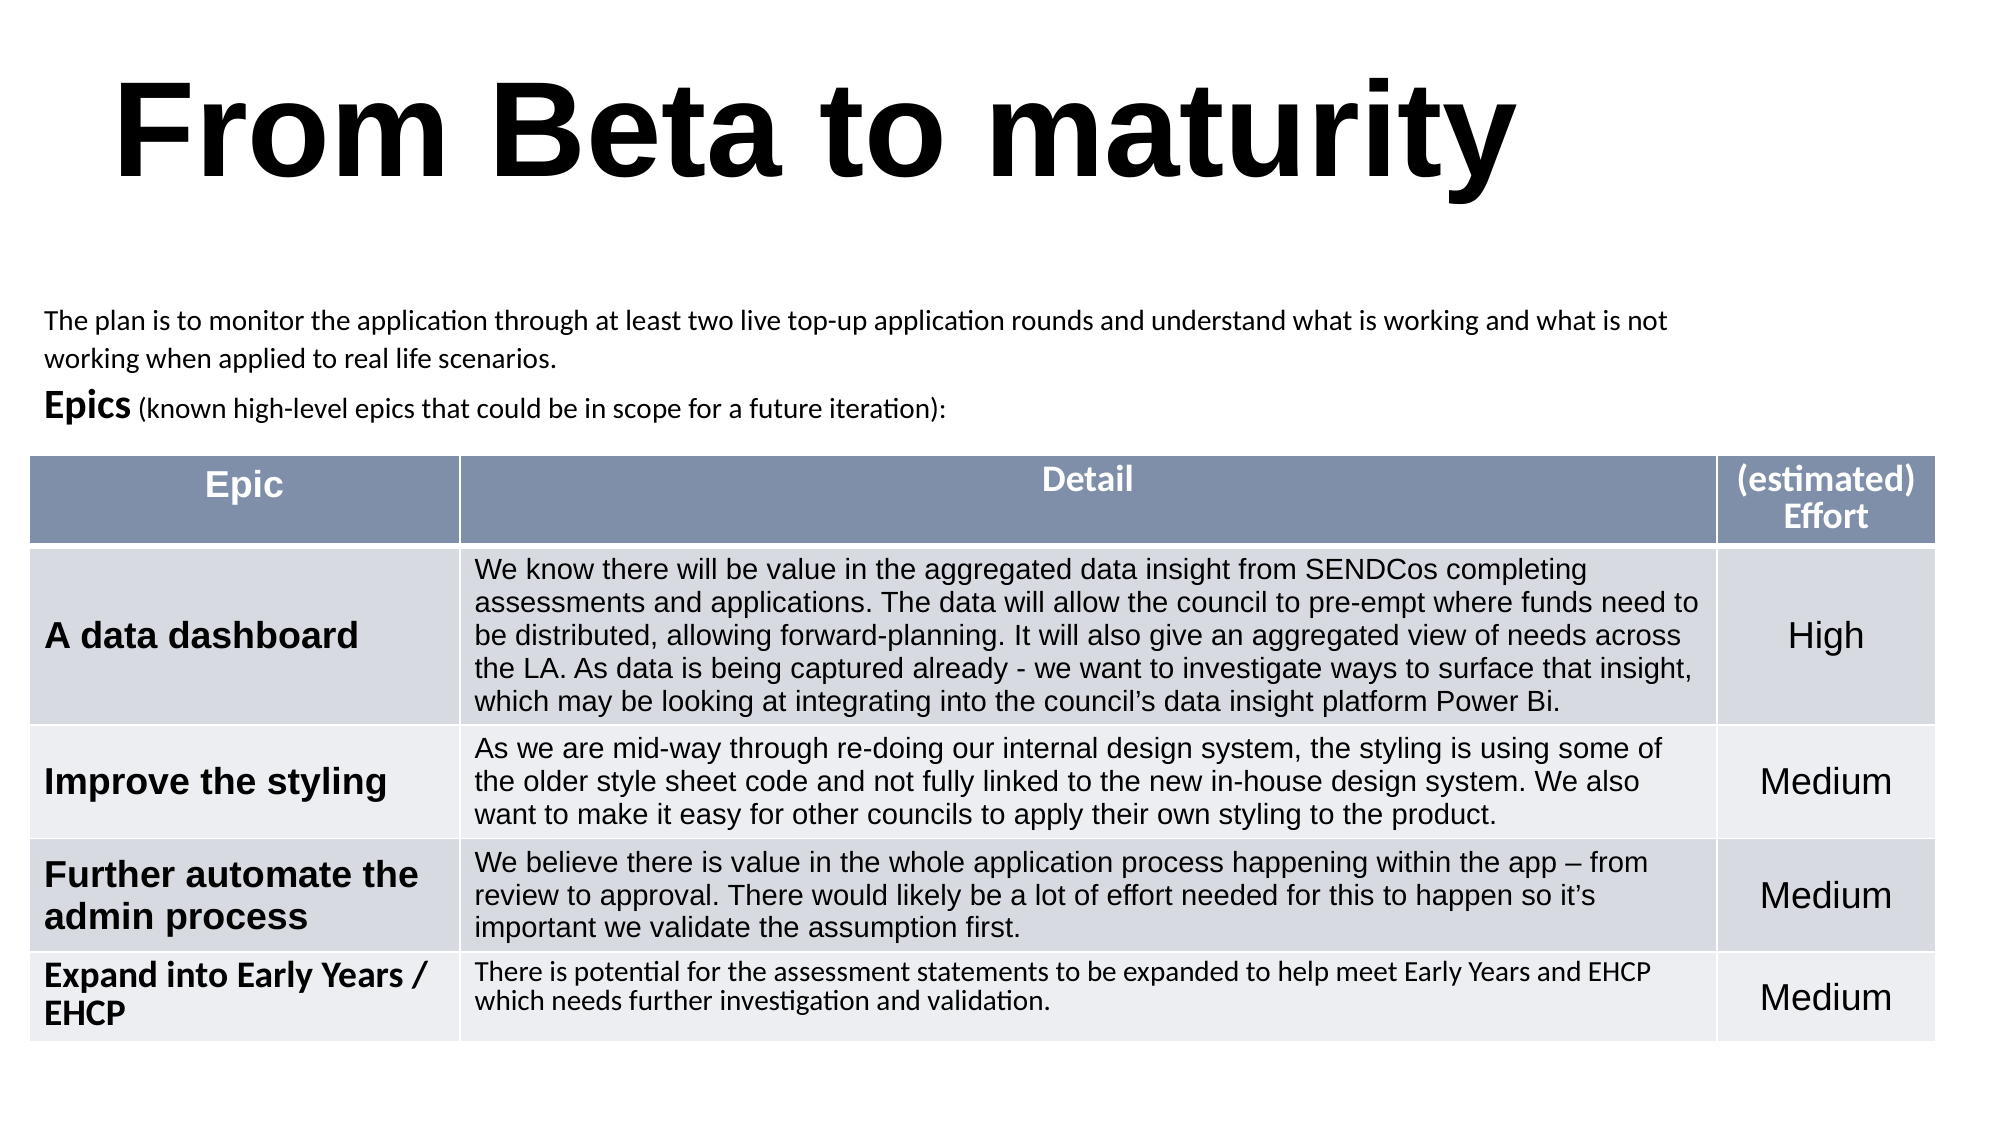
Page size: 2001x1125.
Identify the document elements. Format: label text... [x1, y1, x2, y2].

table_cell Improve the styling [30, 726, 459, 838]
table_cell We know there will be value in the aggregated data insight from SENDCos completing assessments and applications. The data will allow the council to pre-empt where funds need to be distributed, allowing forward-planning. It will also give an aggregated view of needs across the LA. As data is being captured already - we want to investigate ways to surface that insight, which may be looking at integrating into the council’s data insight platform Power Bi. [461, 549, 1716, 724]
table_cell High [1718, 549, 1935, 724]
table_header (estimated)Effort [1718, 456, 1935, 543]
table_cell Medium [1718, 839, 1935, 951]
title From Beta to maturity [0, 0, 1633, 266]
table_cell Medium [1718, 726, 1935, 838]
table_cell As we are mid-way through re-doing our internal design system, the styling is using some of the older style sheet code and not fully linked to the new in-house design system. We also want to make it easy for other councils to apply their own styling to the product. [461, 726, 1716, 838]
table_cell A data dashboard [30, 549, 459, 724]
table_cell Expand into Early Years / EHCP [30, 953, 459, 1041]
table_cell Further automate the admin process [30, 839, 459, 951]
table_cell There is potential for the assessment statements to be expanded to help meet Early Years and EHCP which needs further investigation and validation. [461, 953, 1716, 1041]
table_cell Medium [1718, 953, 1935, 1041]
table_header Detail [461, 456, 1716, 543]
table_cell We believe there is value in the whole application process happening within the app – from review to approval. There would likely be a lot of effort needed for this to happen so it’s important we validate the assumption first. [461, 839, 1716, 951]
list The plan is to monitor the application through at least two live top-up application rounds and understand what is working and what is not working when applied to real life scenarios. Epics (known high-level epics that could be in scope for a future iteration): [29, 291, 1692, 439]
table_header Epic [30, 456, 459, 543]
